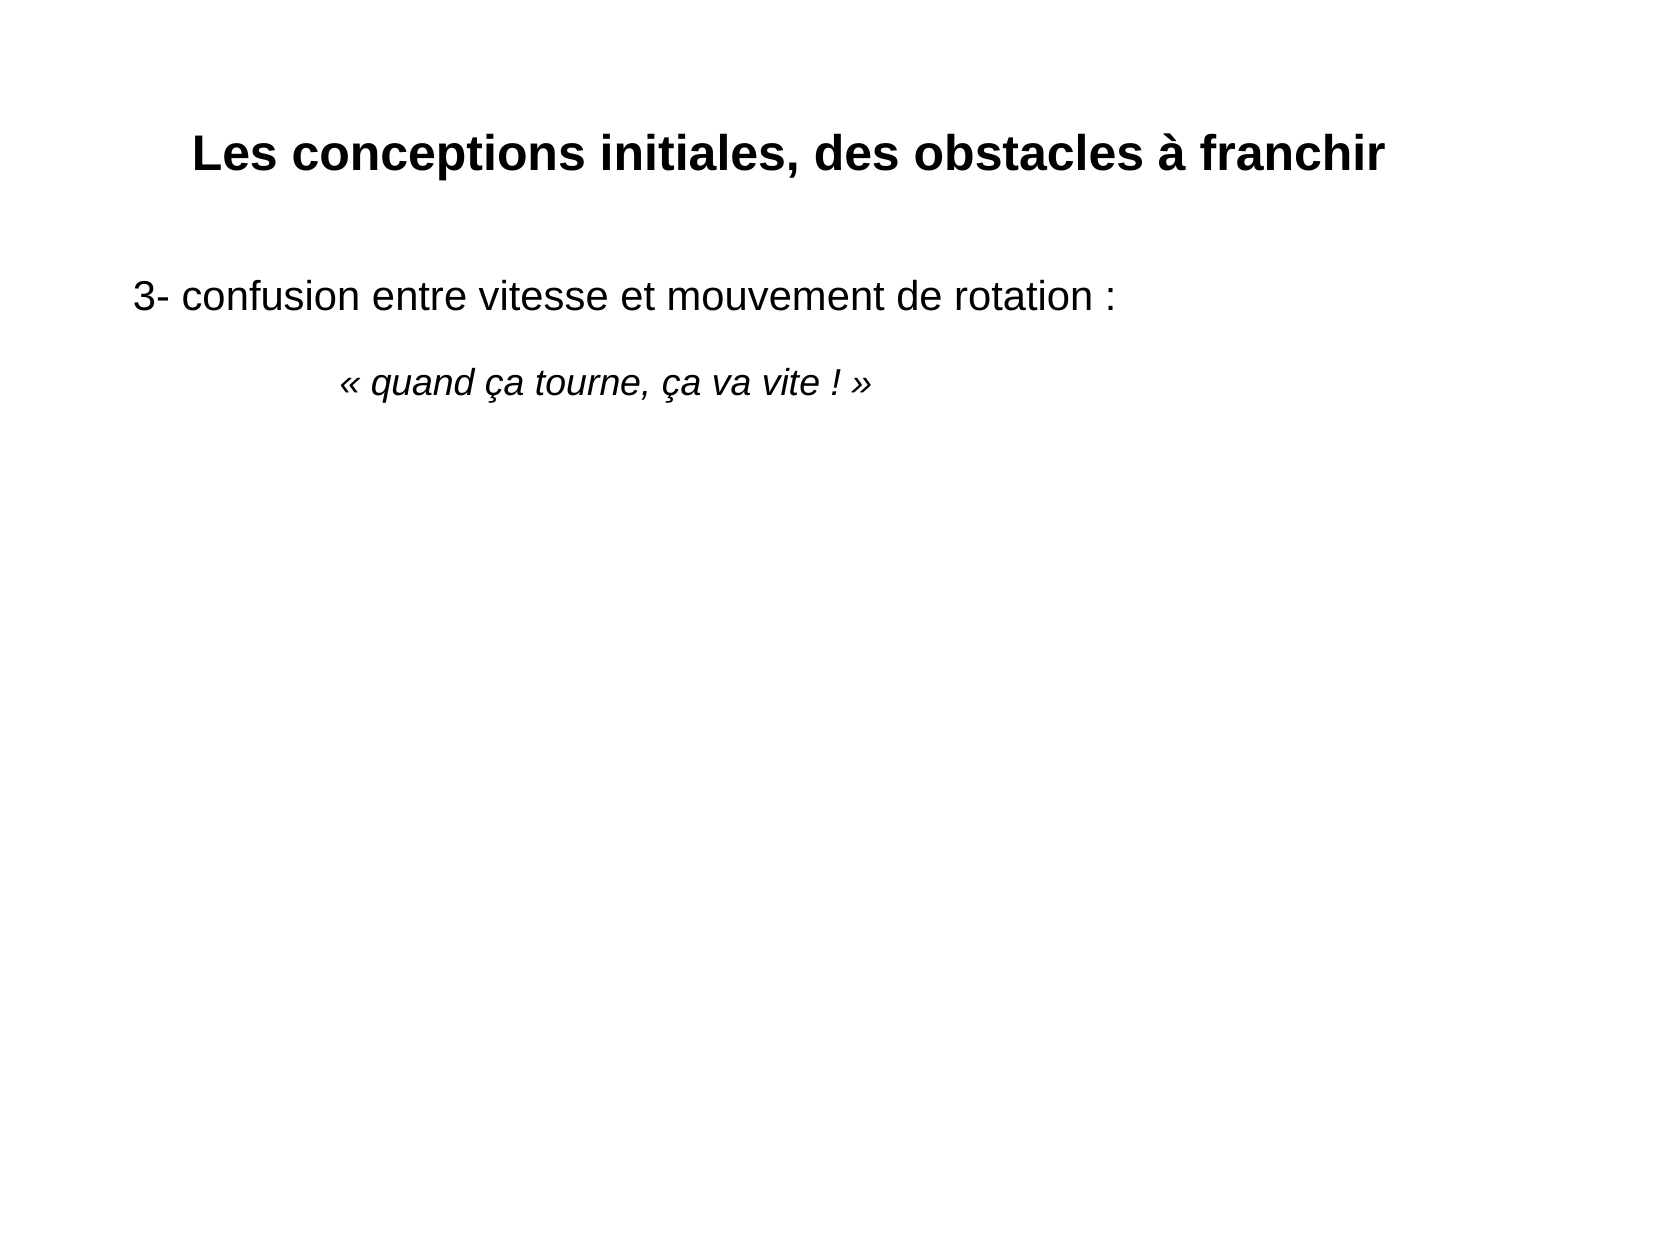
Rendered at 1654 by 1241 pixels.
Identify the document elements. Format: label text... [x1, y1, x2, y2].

text_box « quand ça tourne, ça va vite ! » [324, 354, 1477, 412]
text_box 3- confusion entre vitesse et mouvement de rotation : [118, 265, 1595, 328]
text_box Les conceptions initiales, des obstacles à franchir [177, 118, 1506, 190]
